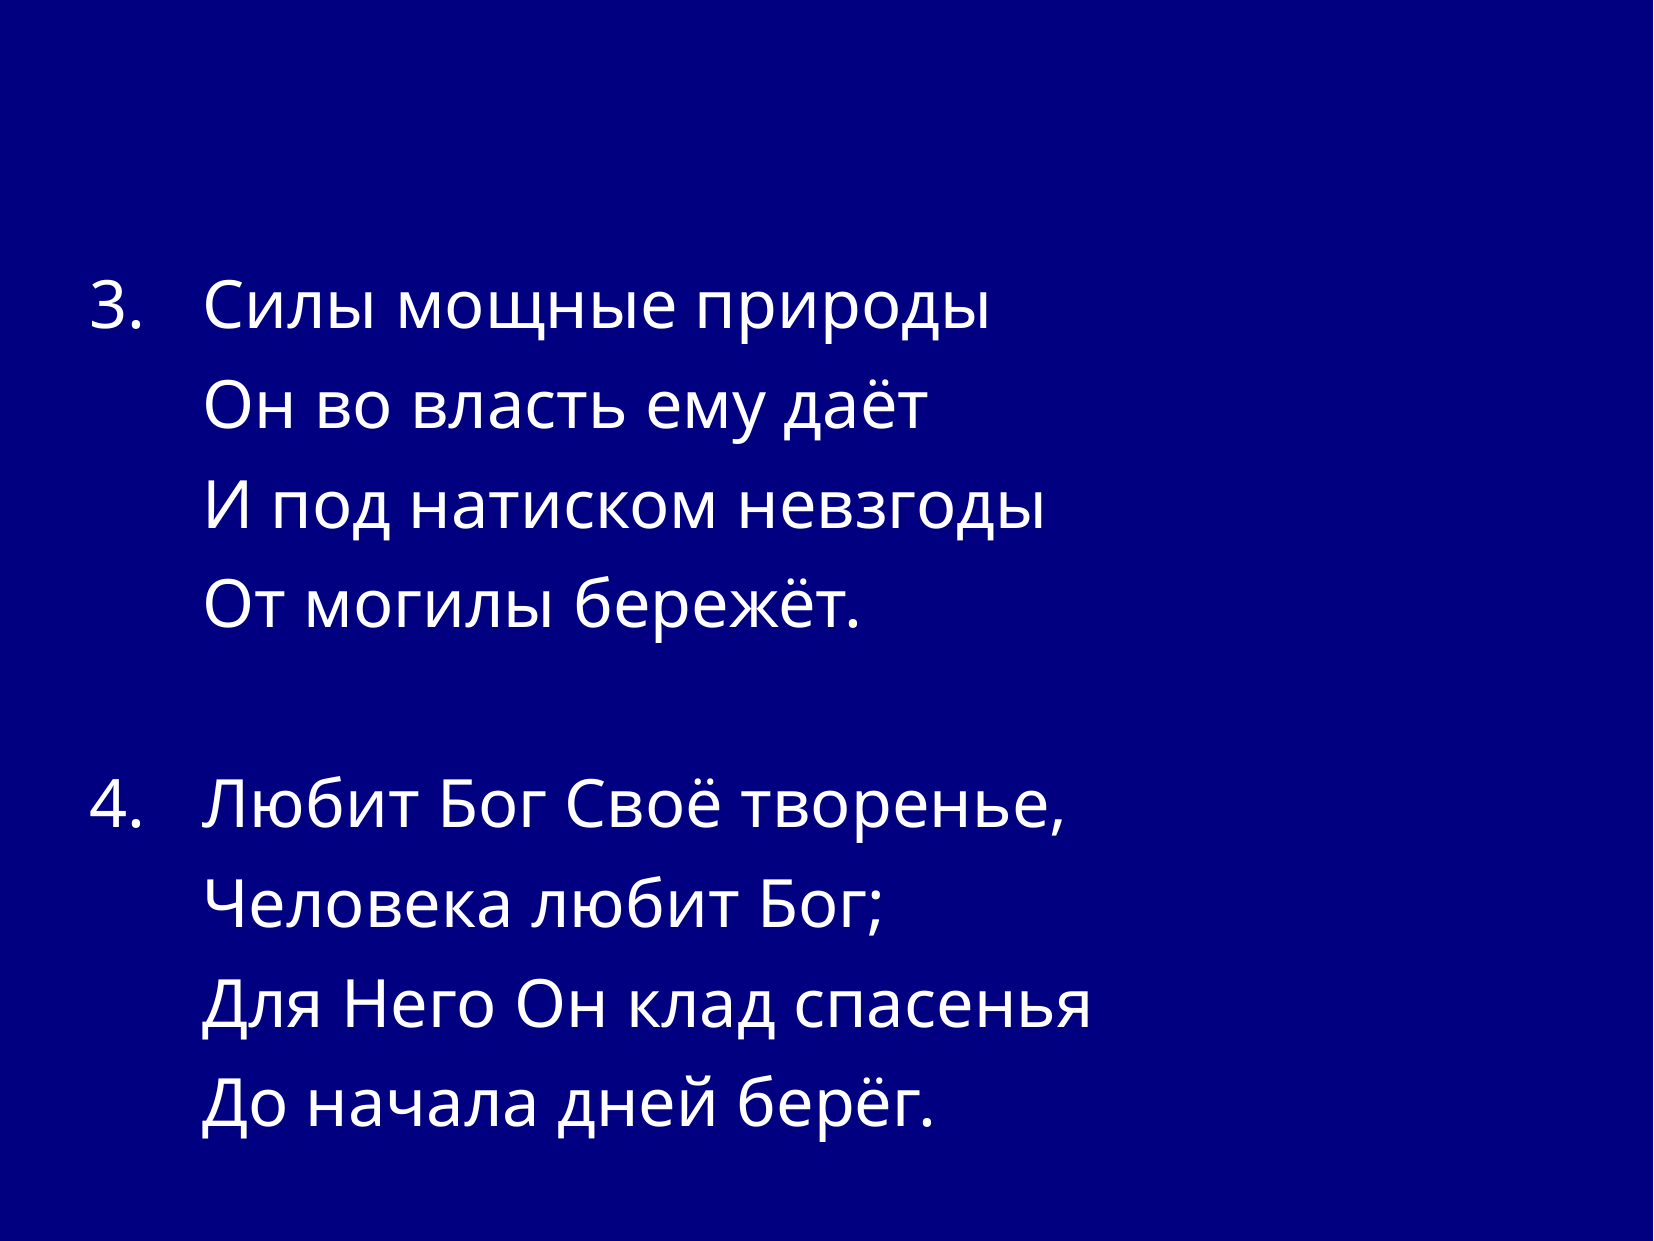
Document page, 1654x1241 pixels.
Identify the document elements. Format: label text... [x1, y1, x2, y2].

text_box 3. Силы мощные природы Он во власть ему даёт И под натиском невзгоды От могилы бережёт. 4. Любит Бог Своё творенье, Человека любит Бог; Для Него Он клад спасенья До начала дней берёг. [75, 150, 1576, 1163]
